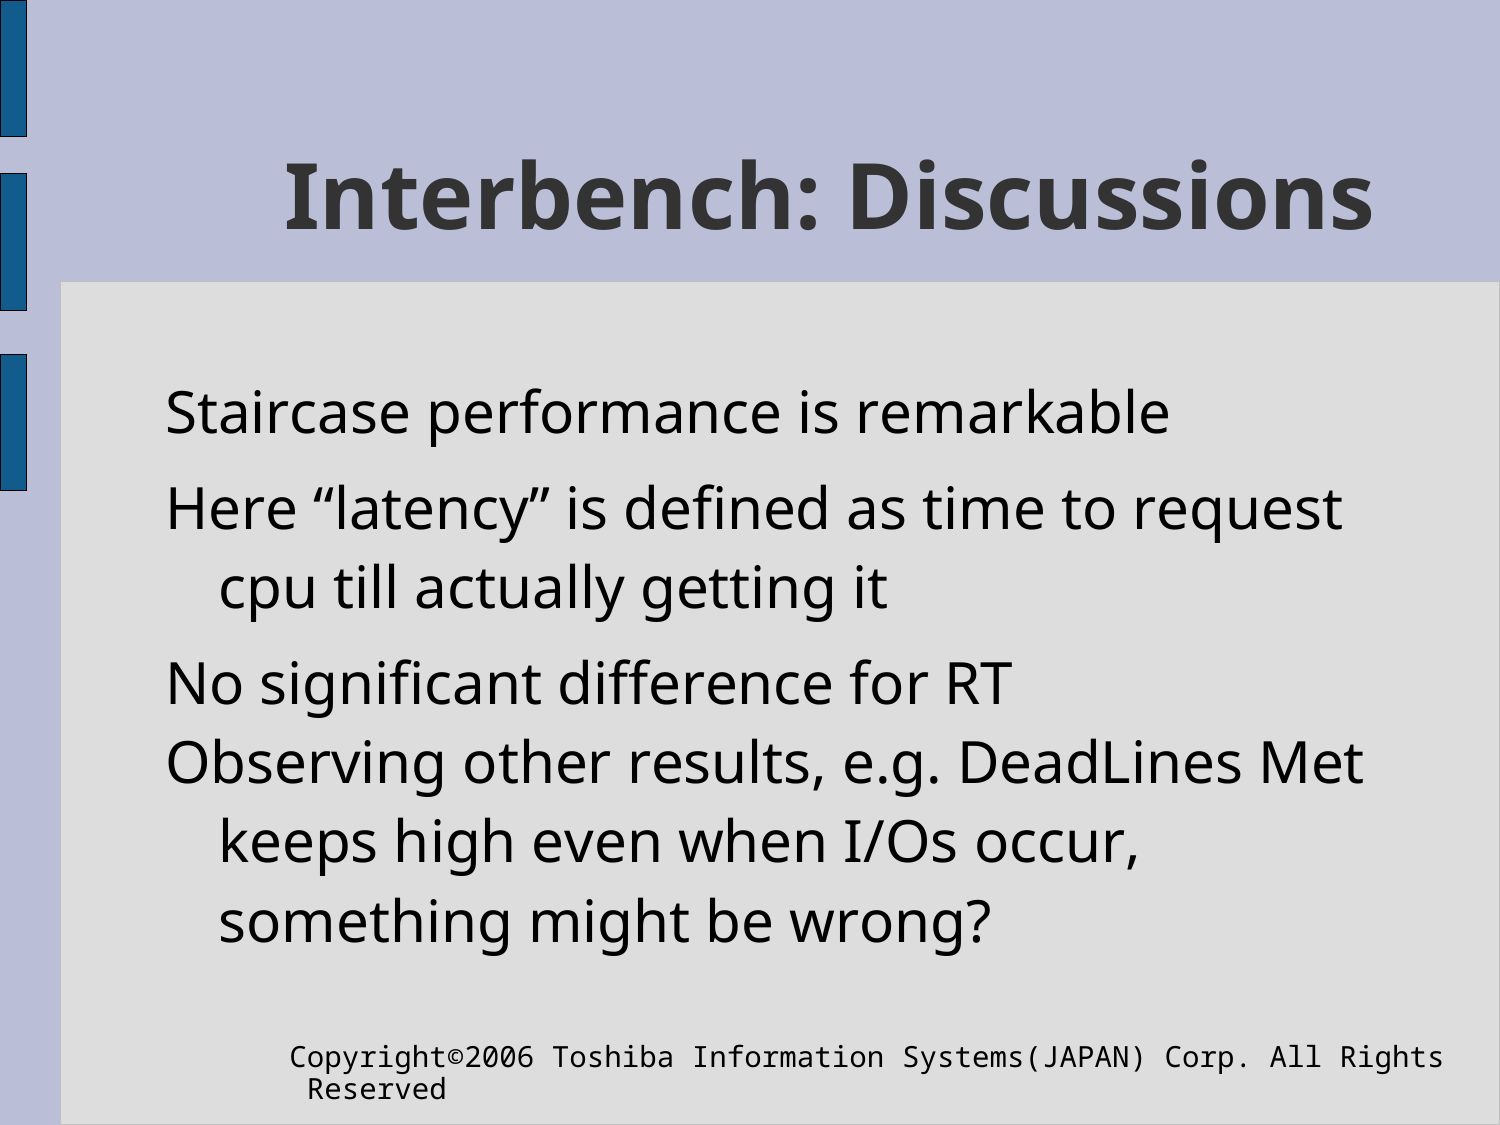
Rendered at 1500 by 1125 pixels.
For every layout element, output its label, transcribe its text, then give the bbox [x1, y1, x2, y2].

list Staircase performance is remarkable Here “latency” is defined as time to request cpu till actually getting it No significant difference for RT Observing other results, e.g. DeadLines Met keeps high even when I/Os occur, something might be wrong? [132, 363, 1439, 1000]
title Interbench: Discussions [225, 99, 1436, 288]
